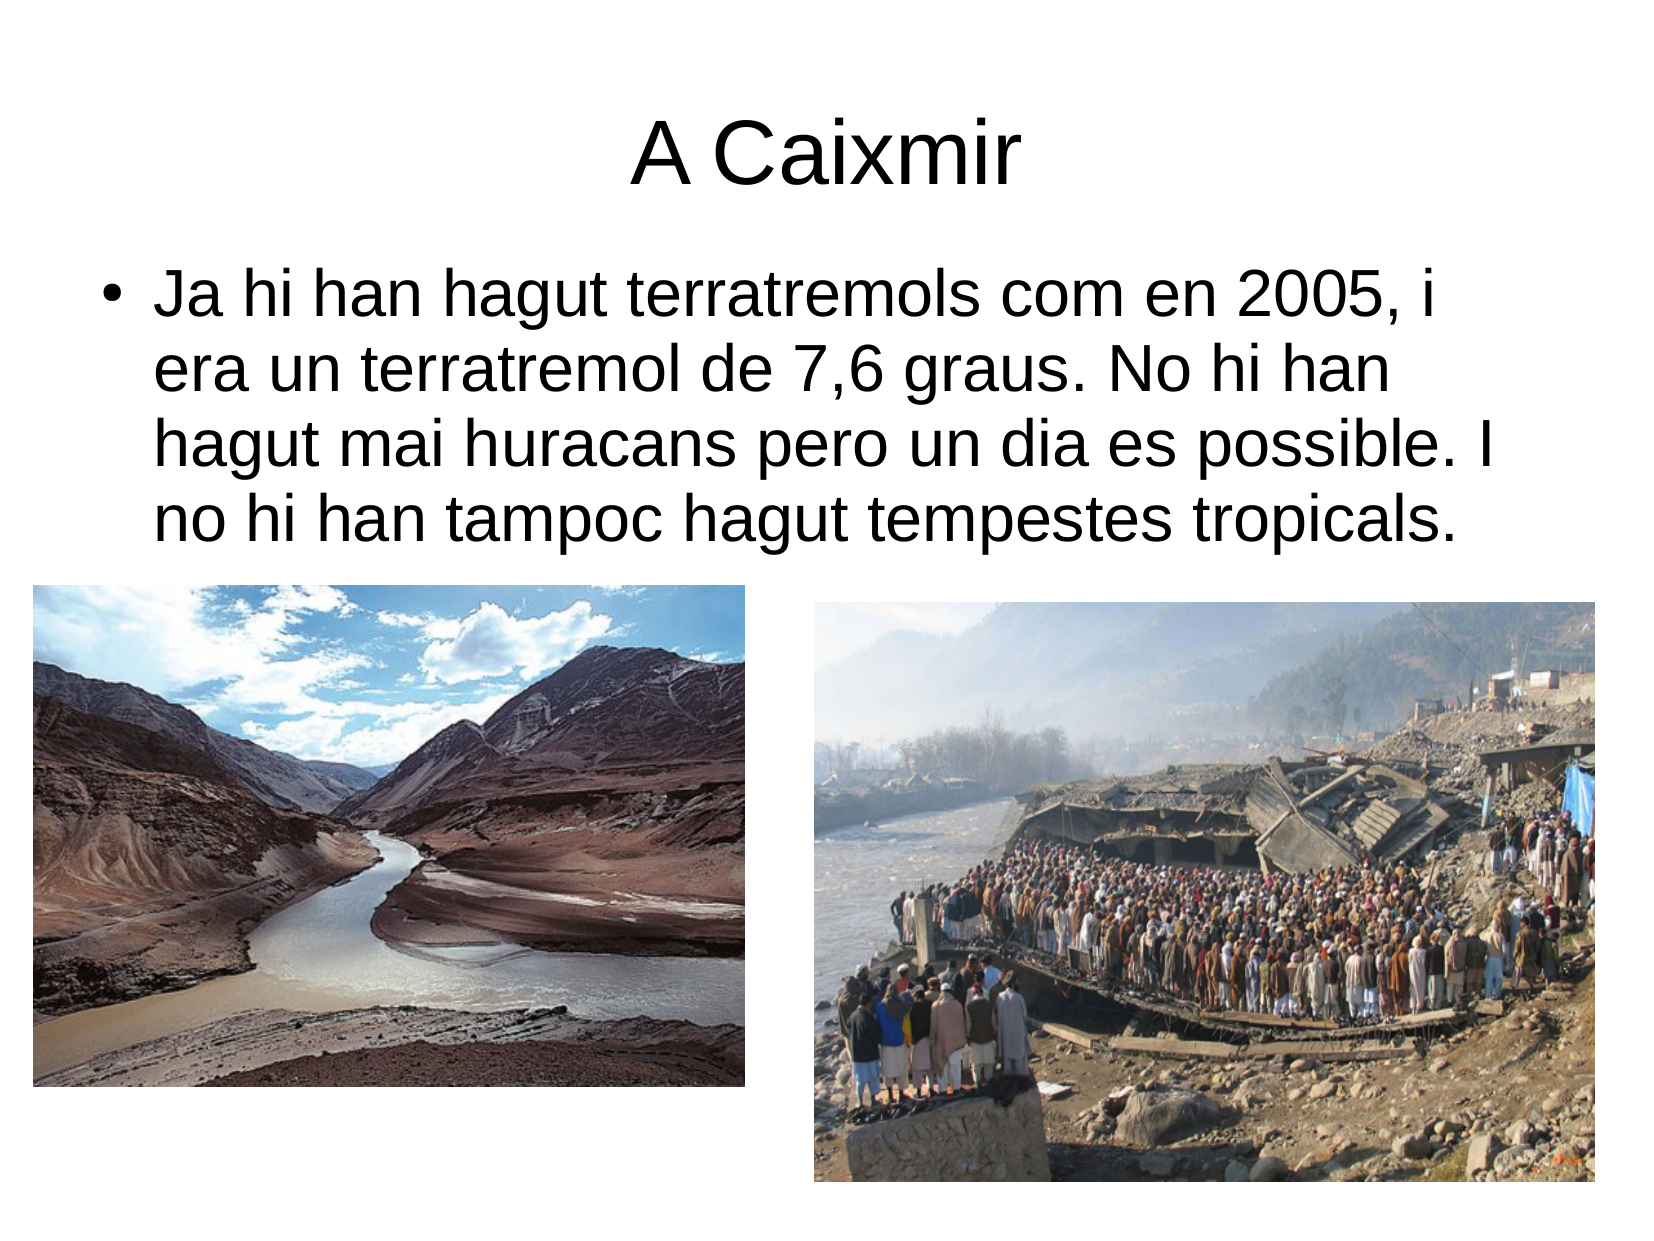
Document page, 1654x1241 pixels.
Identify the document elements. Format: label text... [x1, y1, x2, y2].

picture [33, 585, 745, 1087]
list Ja hi han hagut terratremols com en 2005, i era un terratremol de 7,6 graus. No hi han hagut mai huracans pero un dia es possible. I no hi han tampoc hagut tempestes tropicals. [82, 256, 1538, 976]
title A Caixmir [82, 49, 1571, 257]
picture [814, 602, 1595, 1182]
